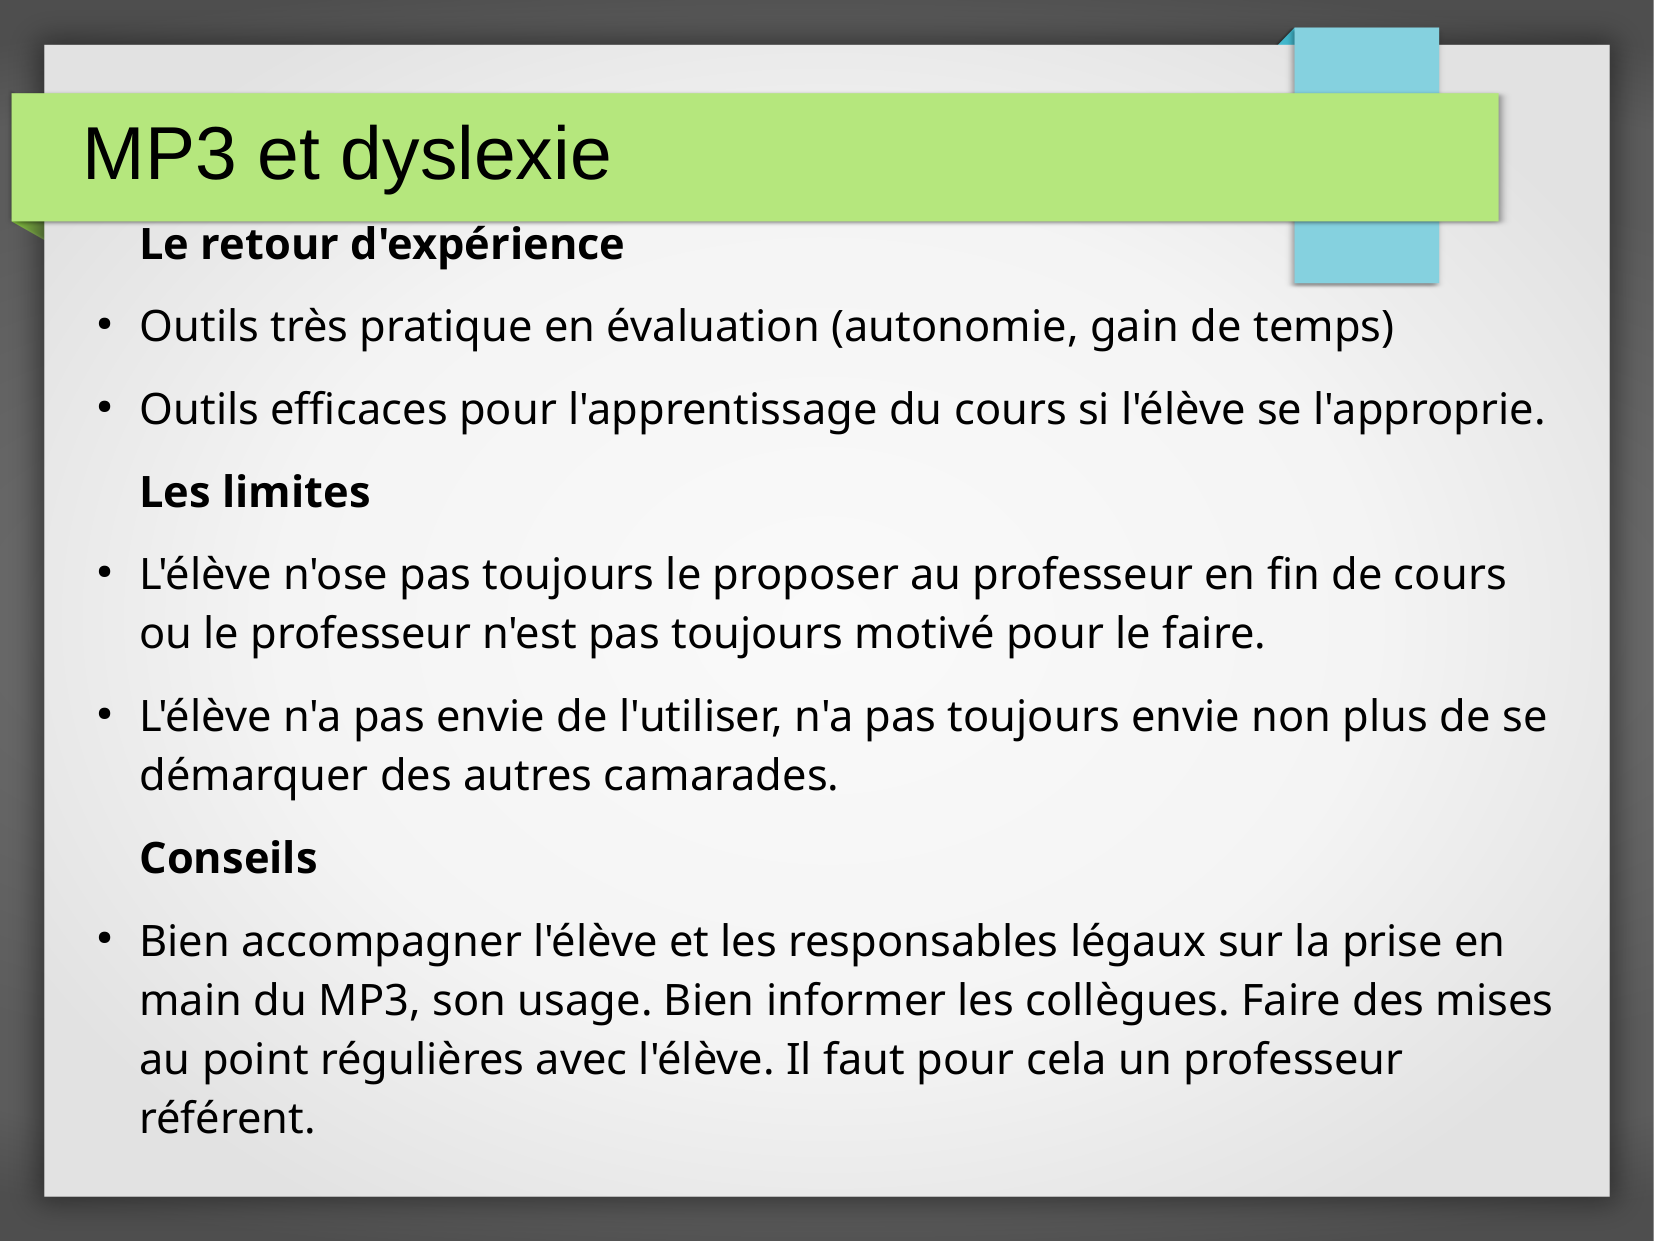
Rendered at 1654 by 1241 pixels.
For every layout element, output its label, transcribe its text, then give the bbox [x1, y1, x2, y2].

title MP3 et dyslexie [82, 94, 1264, 212]
list Le retour d'expérience Outils très pratique en évaluation (autonomie, gain de temps) Outils efficaces pour l'apprentissage du cours si l'élève se l'approprie. Les limites L'élève n'ose pas toujours le proposer au professeur en fin de cours ou le professeur n'est pas toujours motivé pour le faire. L'élève n'a pas envie de l'utiliser, n'a pas toujours envie non plus de se démarquer des autres camarades. Conseils Bien accompagner l'élève et les responsables légaux sur la prise en main du MP3, son usage. Bien informer les collègues. Faire des mises au point régulières avec l'élève. Il faut pour cela un professeur référent. [82, 212, 1571, 1170]
picture [0, 0, 1654, 1241]
